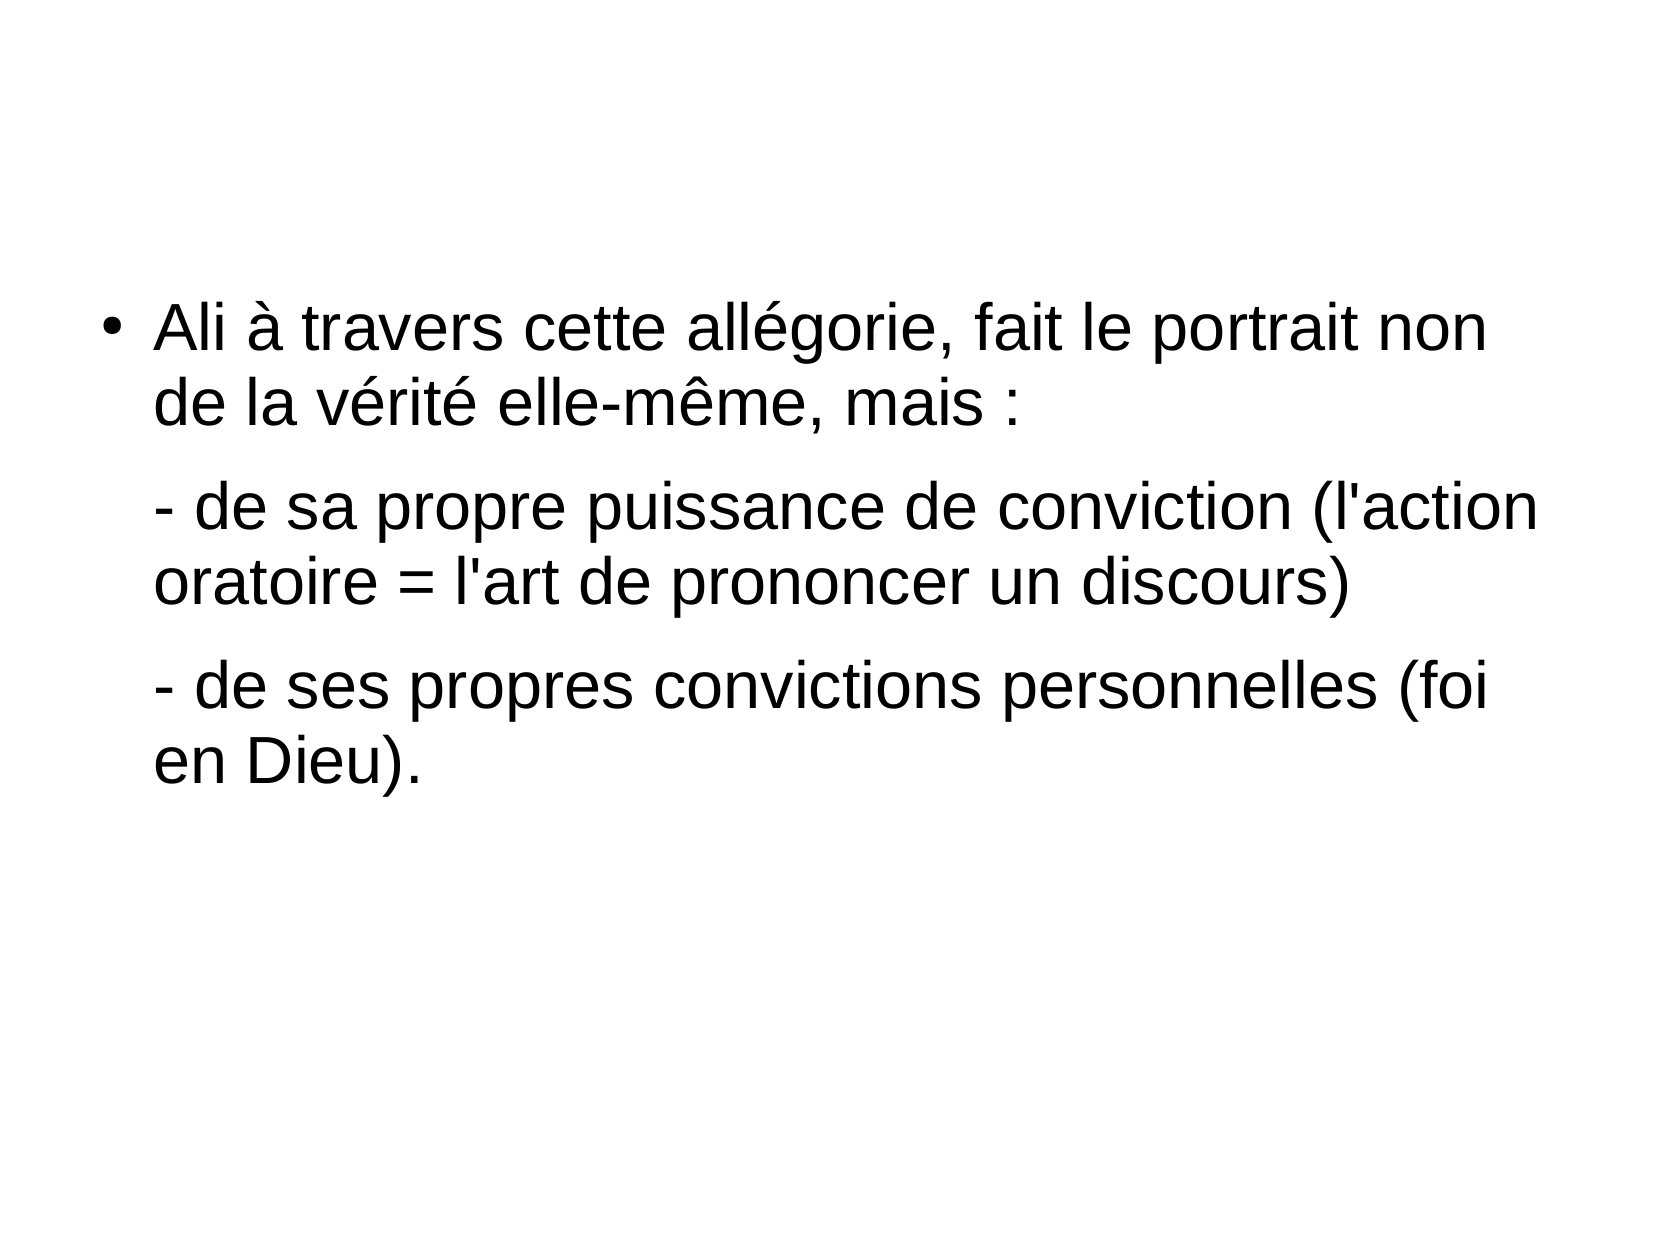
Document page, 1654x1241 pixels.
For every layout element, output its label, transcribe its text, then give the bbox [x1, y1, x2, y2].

list Ali à travers cette allégorie, fait le portrait non de la vérité elle-même, mais : - de sa propre puissance de conviction (l'action oratoire = l'art de prononcer un discours) - de ses propres convictions personnelles (foi en Dieu). [82, 290, 1571, 1010]
